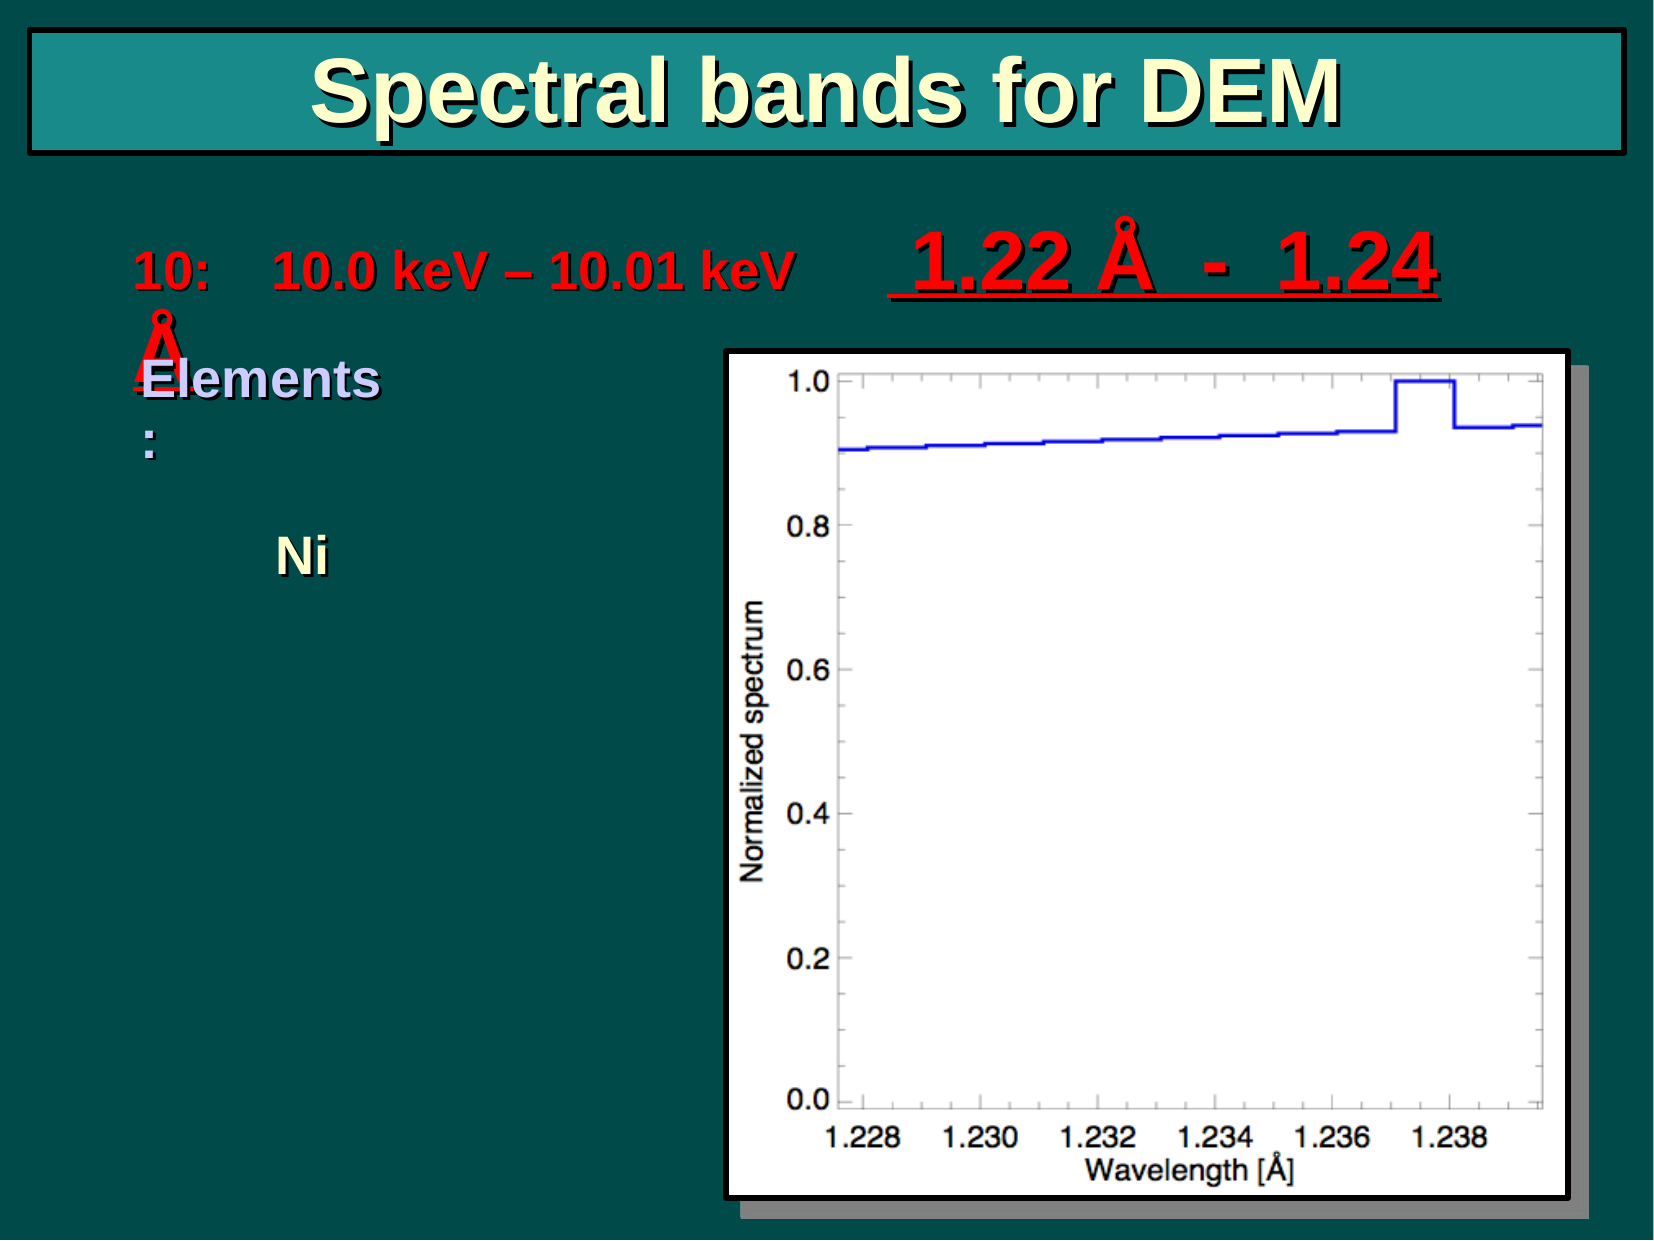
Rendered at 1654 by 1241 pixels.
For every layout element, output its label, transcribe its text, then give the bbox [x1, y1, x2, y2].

text_box 10: 10.0 keV – 10.01 keV 1.22 Å - 1.24 Å [118, 206, 1536, 315]
text_box Spectral bands for DEM [29, 29, 1625, 153]
picture [729, 354, 1565, 1195]
text_box Elements: Ni [125, 341, 410, 845]
